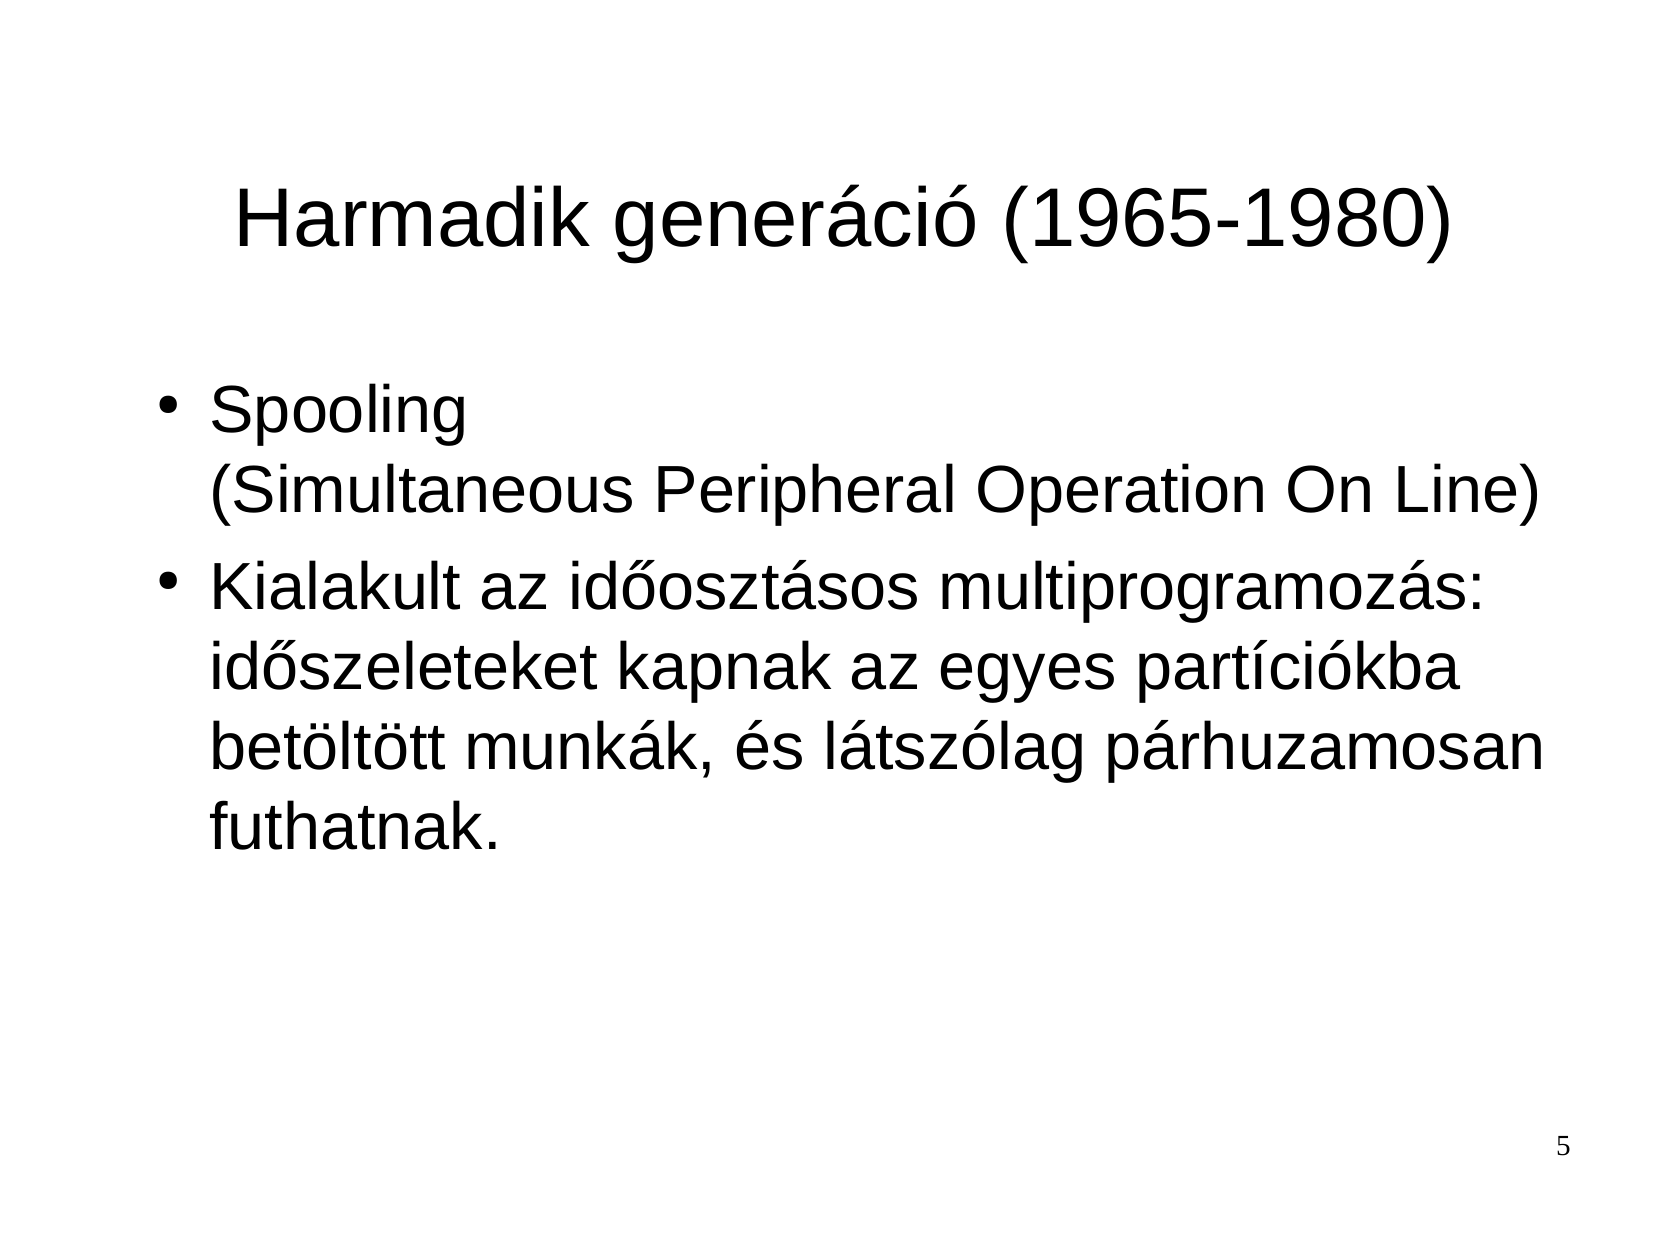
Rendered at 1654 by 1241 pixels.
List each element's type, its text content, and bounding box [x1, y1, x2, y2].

list Spooling (Simultaneous Peripheral Operation On Line) Kialakult az időosztásos multiprogramozás: időszeleteket kapnak az egyes partíciókba betöltött munkák, és látszólag párhuzamosan futhatnak. [124, 358, 1583, 1103]
title Harmadik generáció (1965-1980) [124, 110, 1530, 317]
